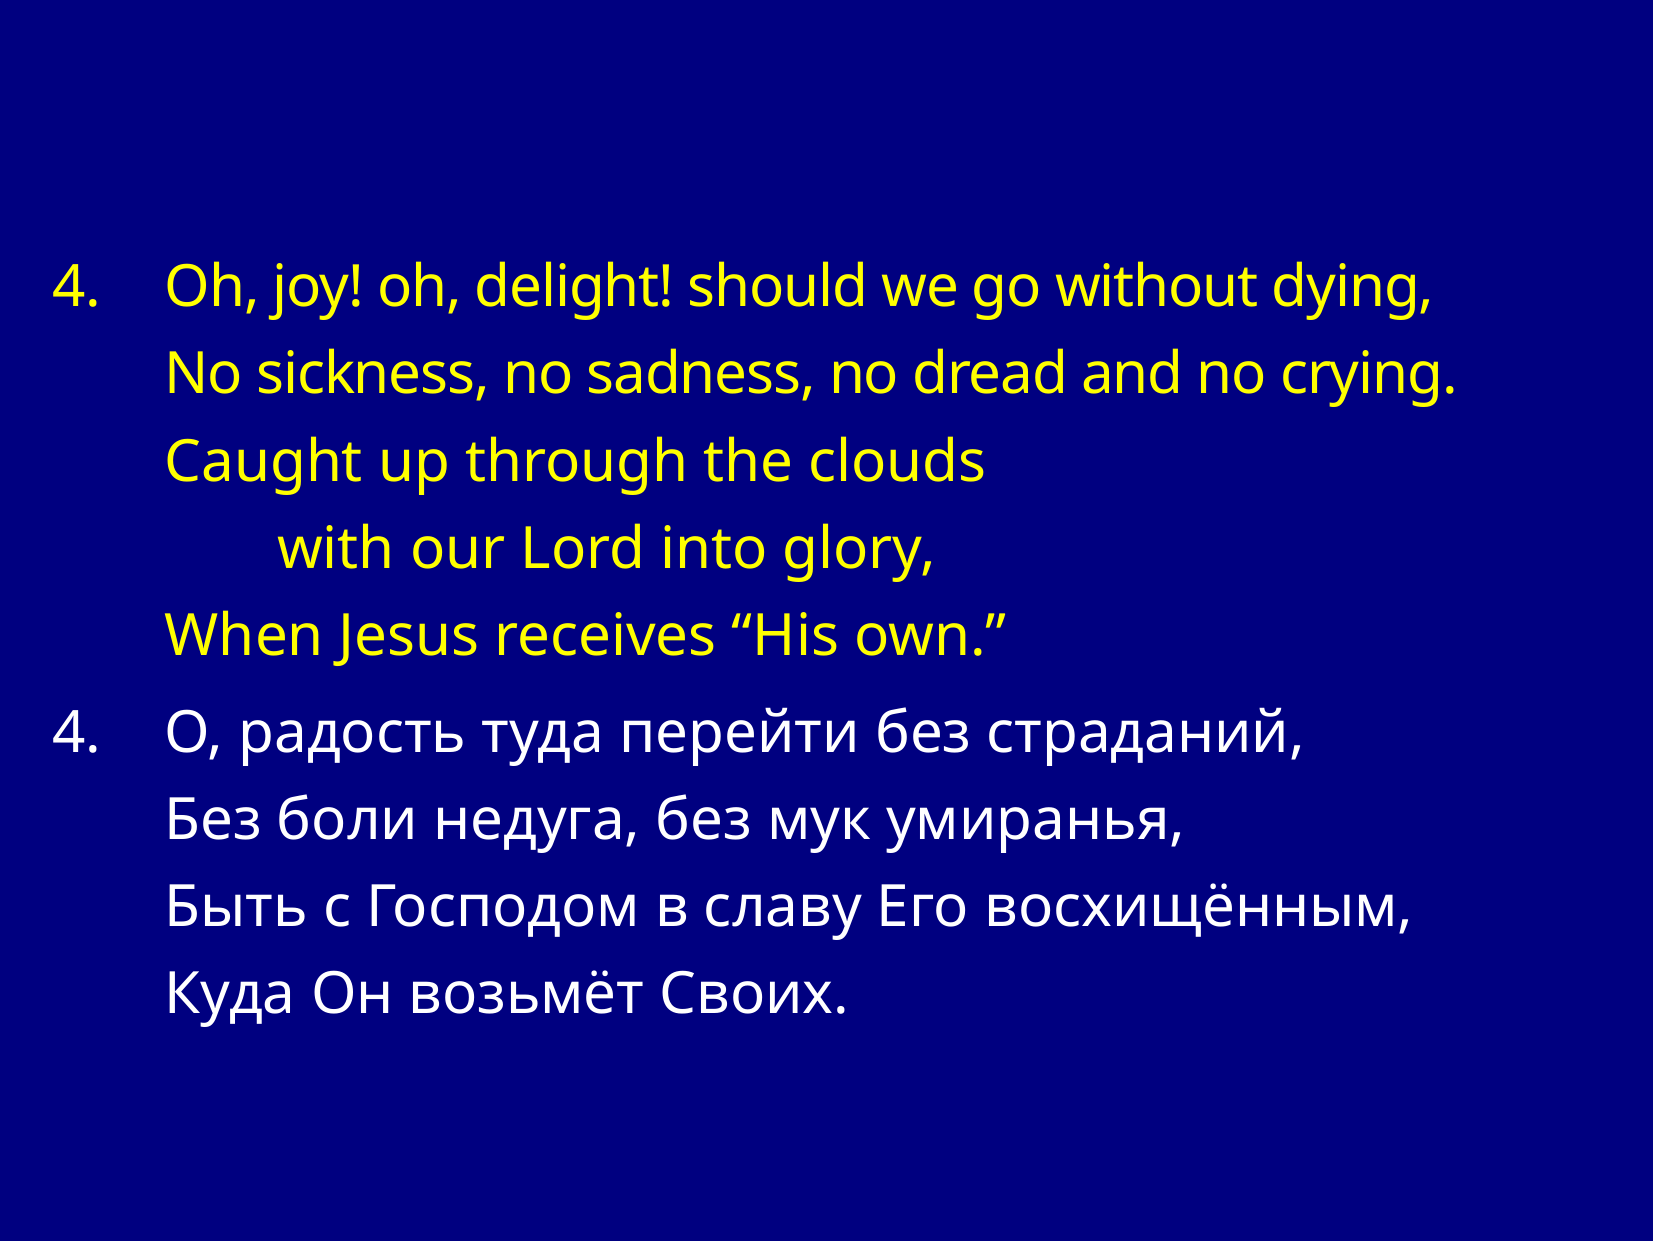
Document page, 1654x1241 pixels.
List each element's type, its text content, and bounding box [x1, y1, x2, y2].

text_box 4. Oh, joy! oh, delight! should we go without dying, No sickness, no sadness, no dread and no crying. Caught up through the clouds with our Lord into glory, When Jesus receives “His own.” [37, 150, 1653, 638]
text_box 4. О, радость туда перейти без страданий, Без боли недуга, без мук умиранья, Быть с Господом в славу Его восхищённым, Куда Он возьмёт Своих. [37, 675, 1653, 1163]
